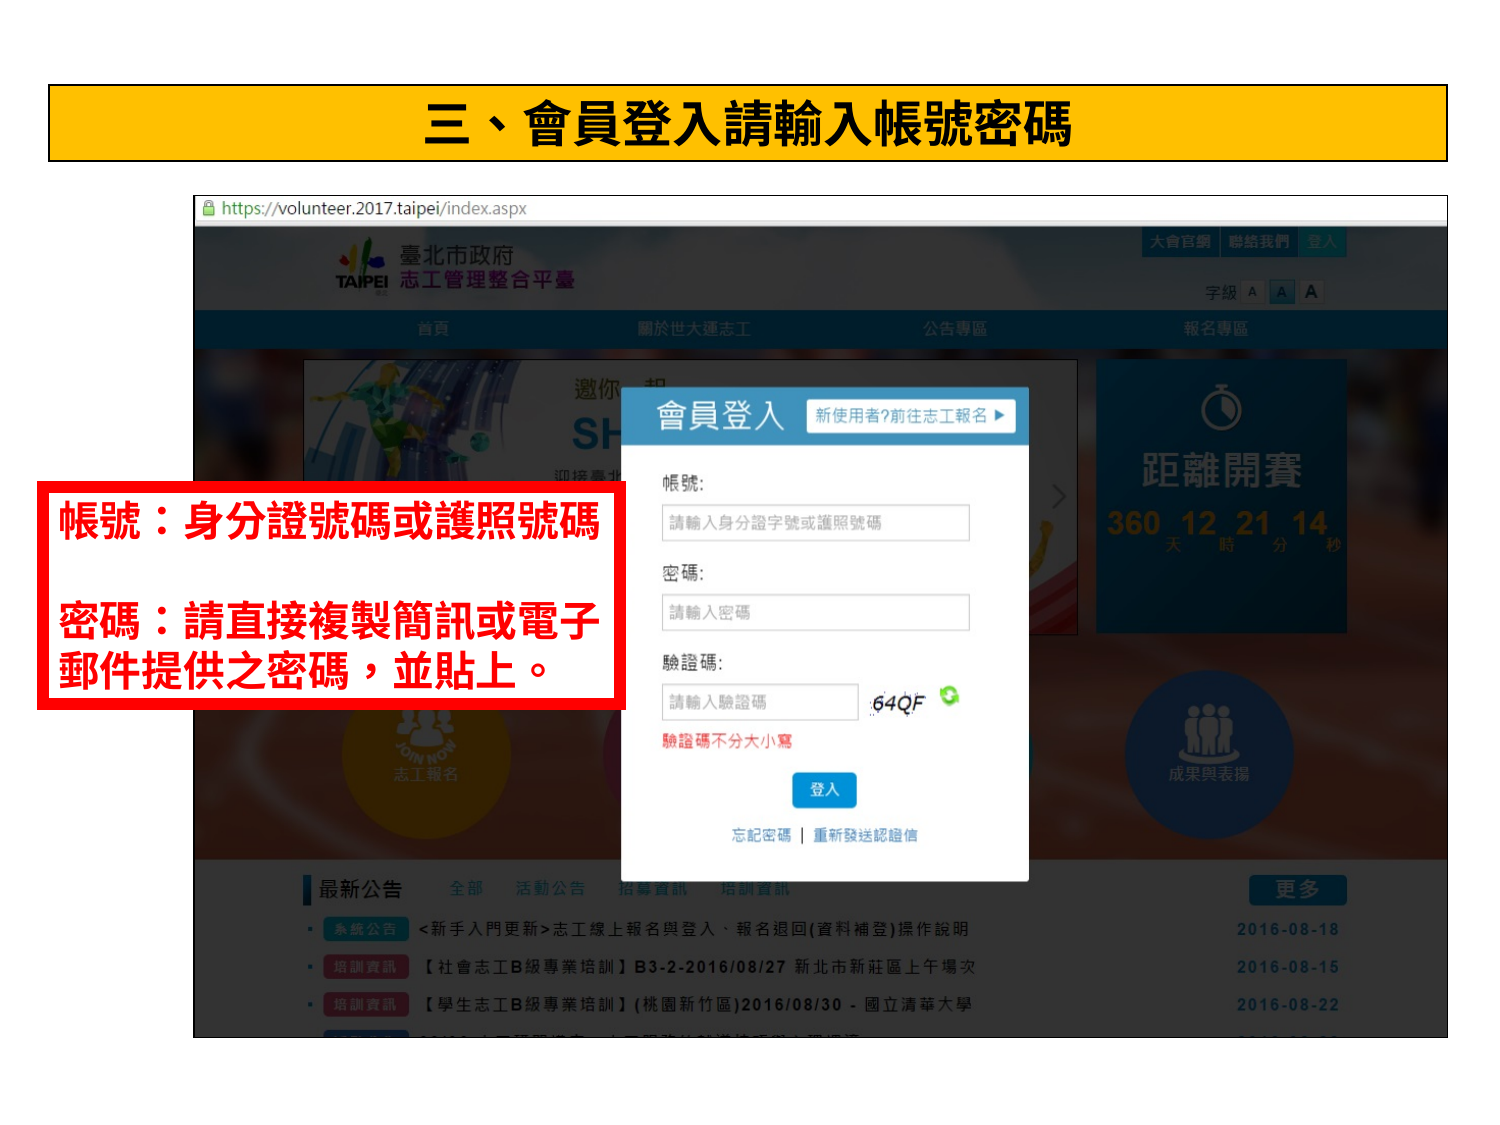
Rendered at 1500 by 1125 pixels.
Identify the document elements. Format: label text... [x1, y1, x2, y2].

picture [194, 196, 1447, 1037]
text_box 帳號：身分證號碼或護照號碼 密碼：請直接複製簡訊或電子郵件提供之密碼，並貼上。 [43, 487, 621, 705]
text_box 三、會員登入請輸入帳號密碼 [48, 85, 1447, 161]
